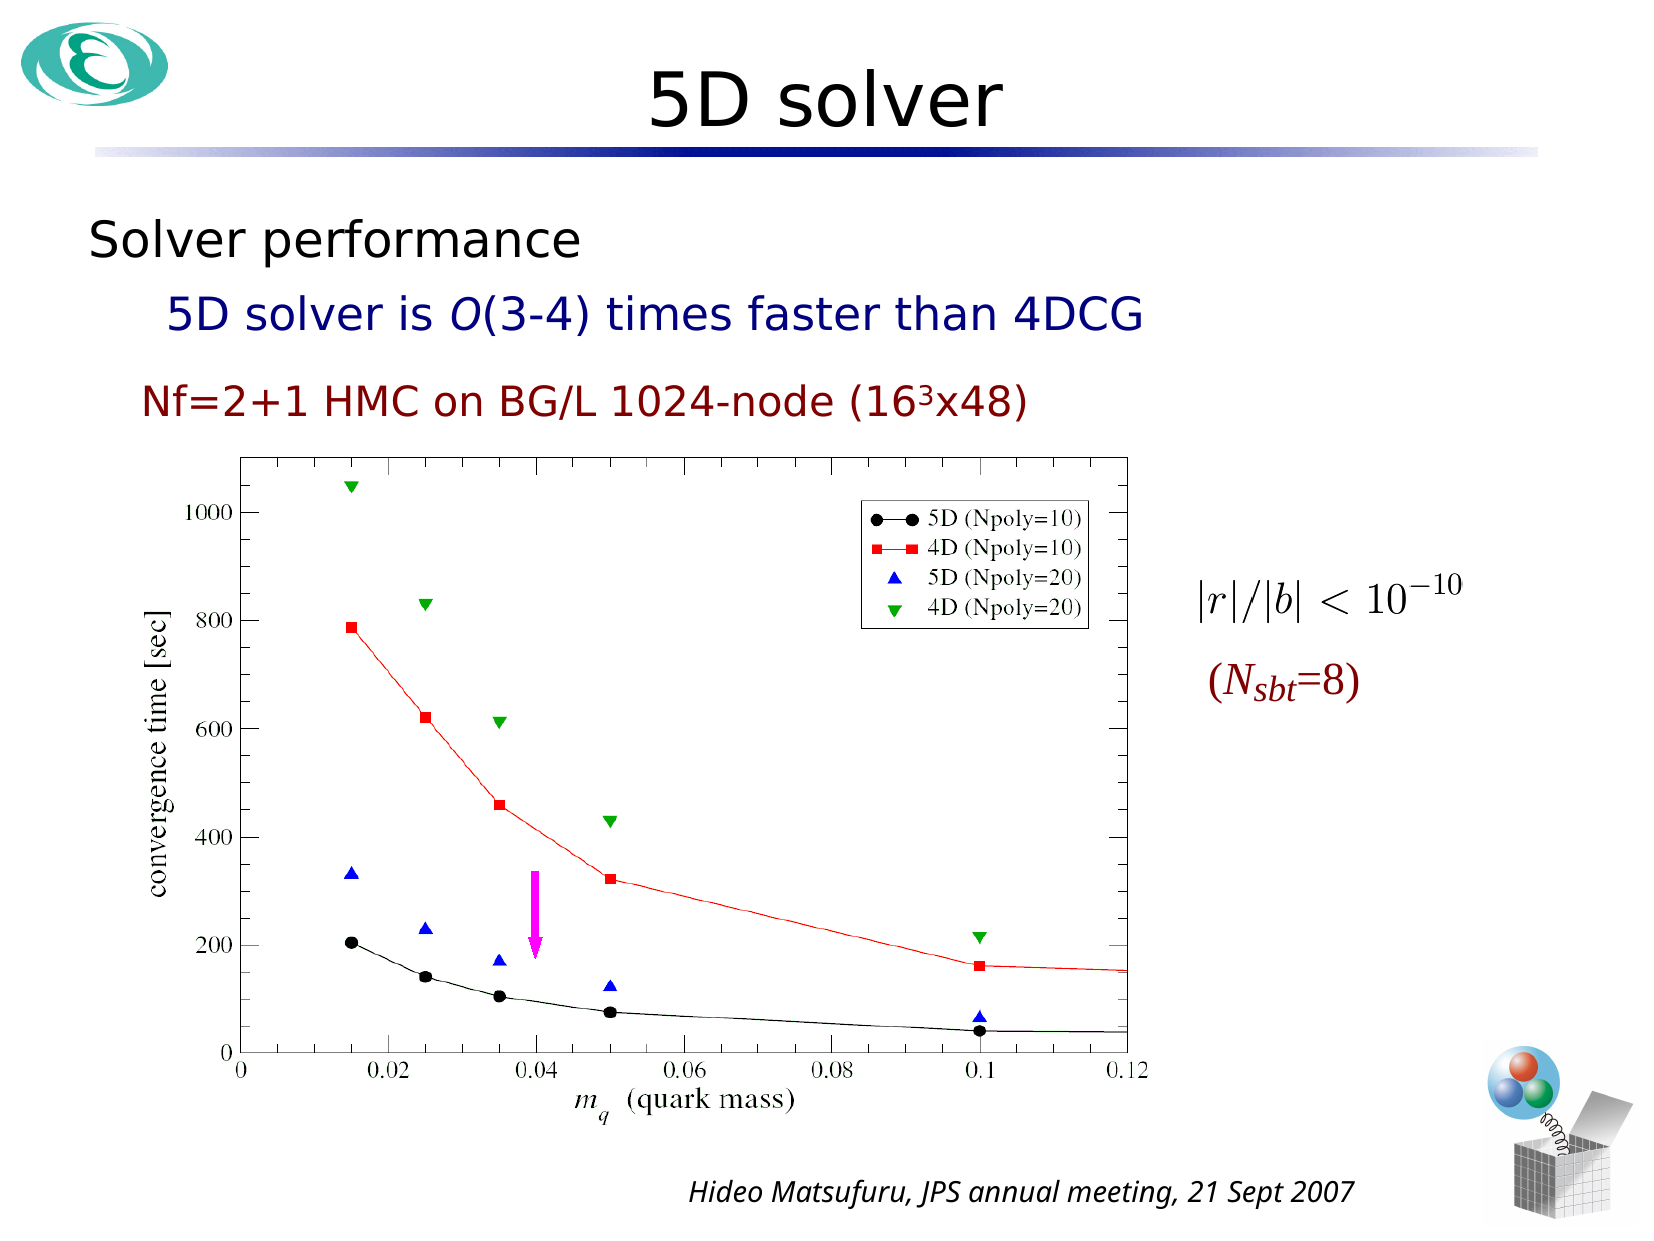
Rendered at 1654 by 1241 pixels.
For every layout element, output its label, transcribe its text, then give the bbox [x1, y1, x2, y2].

text_box (Nsbt=8) [1207, 654, 1361, 714]
picture [15, 14, 174, 114]
list Solver performance 5D solver is O(3-4) times faster than 4DCG [71, 211, 1524, 435]
picture [131, 447, 1162, 1133]
picture [1482, 1039, 1639, 1226]
picture [1200, 573, 1463, 623]
picture [95, 147, 1538, 157]
title 5D solver [201, 47, 1450, 154]
text_box [528, 871, 543, 959]
